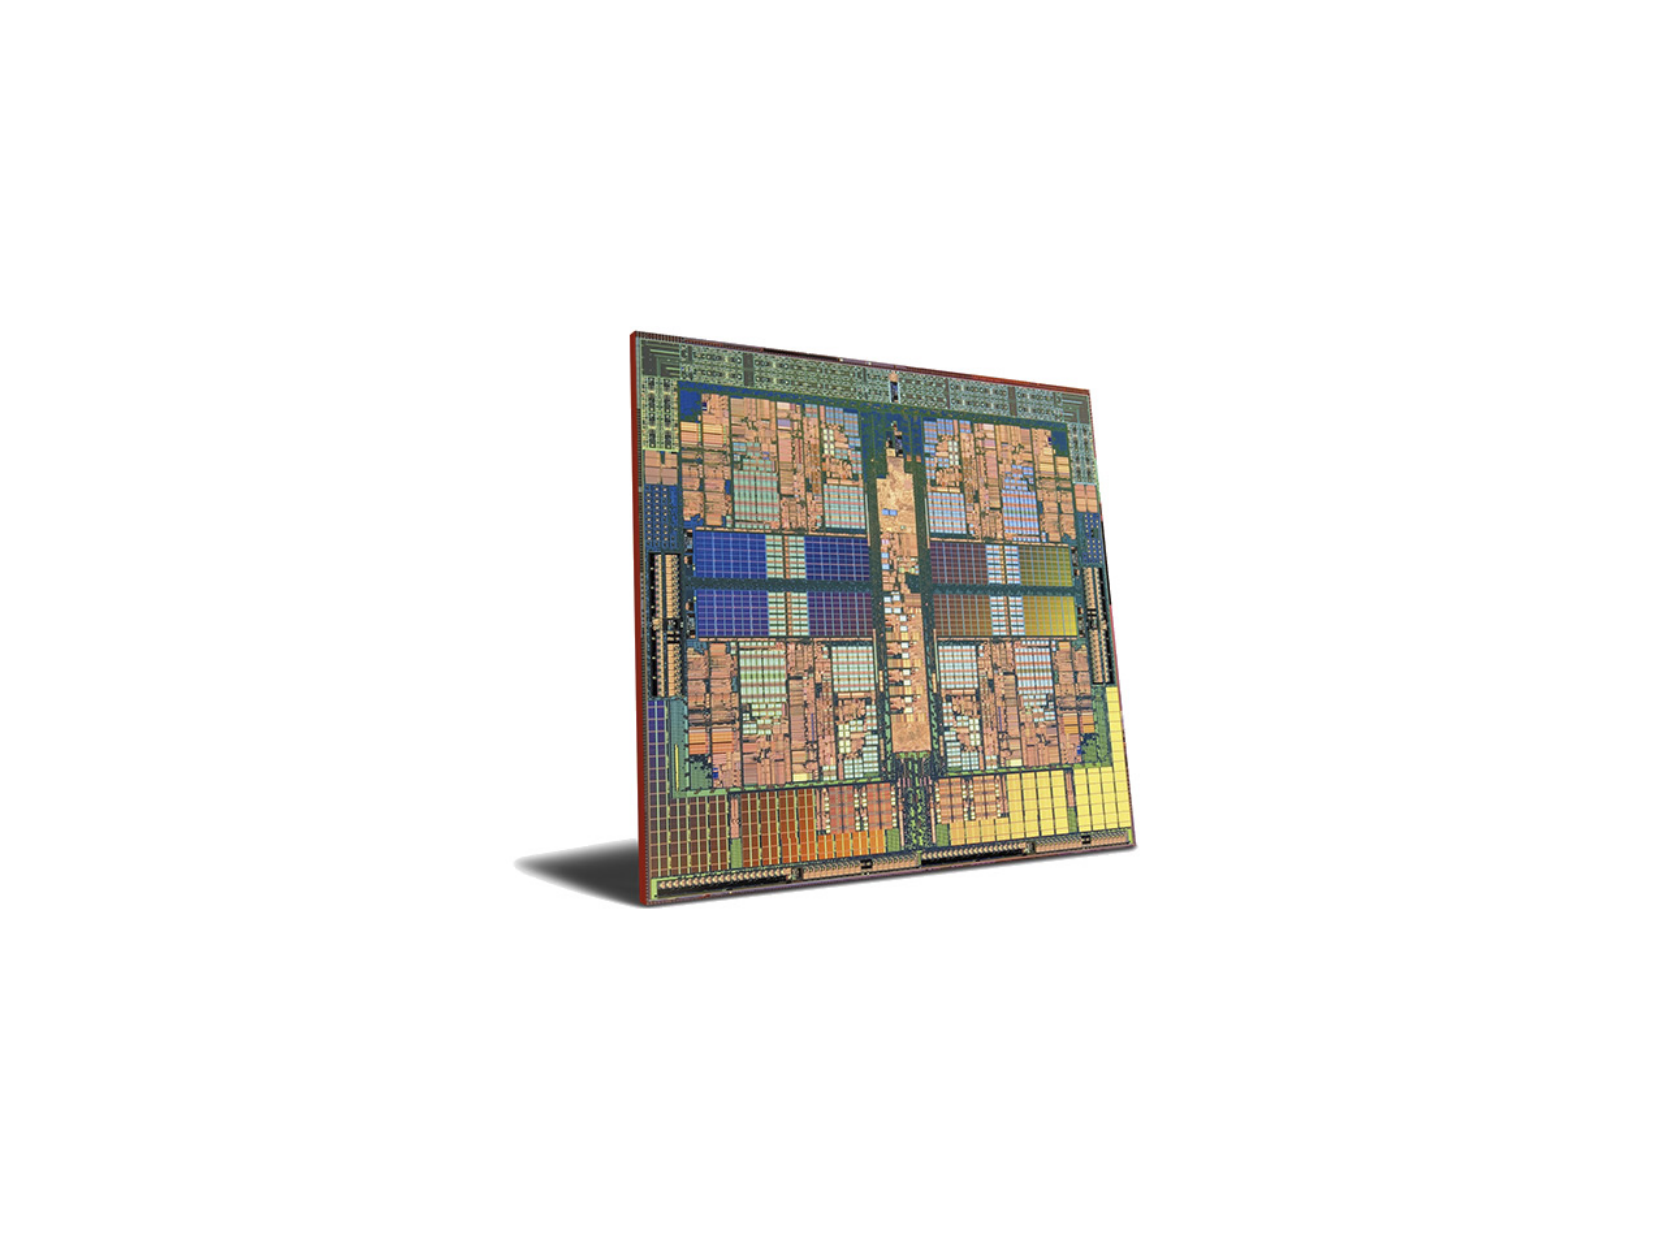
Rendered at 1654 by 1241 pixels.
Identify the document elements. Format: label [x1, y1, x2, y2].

picture [505, 326, 1149, 914]
